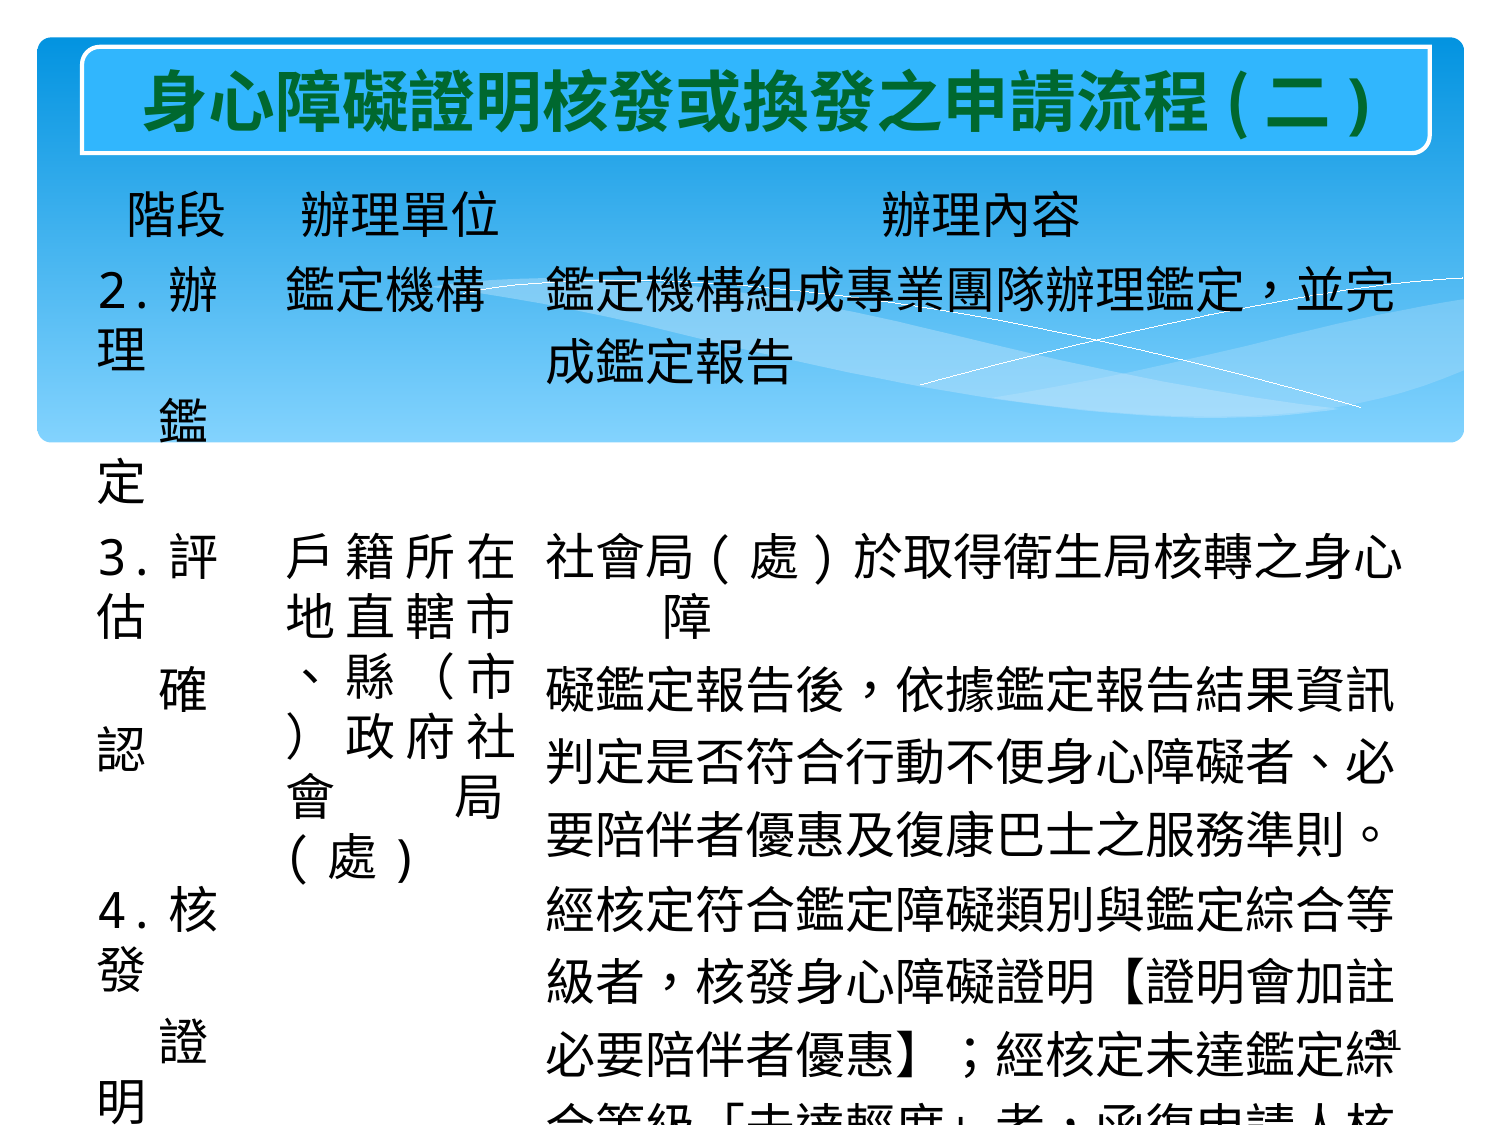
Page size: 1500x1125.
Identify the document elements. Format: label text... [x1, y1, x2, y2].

table_cell 4.核發 證明 [82, 871, 271, 1125]
table_cell 戶籍所在地直轄市、縣（市）政府社會局(處) [271, 518, 531, 1125]
table_cell 鑑定機構組成專業團隊辦理鑑定，並完 成鑑定報告 [531, 251, 1432, 518]
table_header 階段 [82, 176, 271, 251]
text_box 身心障礙證明核發或換發之申請流程(二) [82, 46, 1430, 154]
text_box <編號> [1335, 996, 1436, 1082]
table_cell 3.評估 確認 [82, 518, 271, 871]
table_header 辦理內容 [531, 176, 1432, 251]
table_cell 社會局(處)於取得衛生局核轉之身心障 礙鑑定報告後，依據鑑定報告結果資訊 判定是否符合行動不便身心障礙者、必 要陪伴者優惠及復康巴士之服務準則。 [531, 518, 1432, 871]
table_cell 2.辦理 鑑定 [82, 251, 271, 518]
table_cell 鑑定機構 [271, 251, 531, 518]
table_header 辦理單位 [271, 176, 531, 251]
table_cell 經核定符合鑑定障礙類別與鑑定綜合等 級者，核發身心障礙證明【證明會加註 必要陪伴者優惠】；經核定未達鑑定綜 合等級「未達輕度」者，函復申請人核 定結果。 [531, 871, 1432, 1125]
picture [94, 45, 1431, 50]
